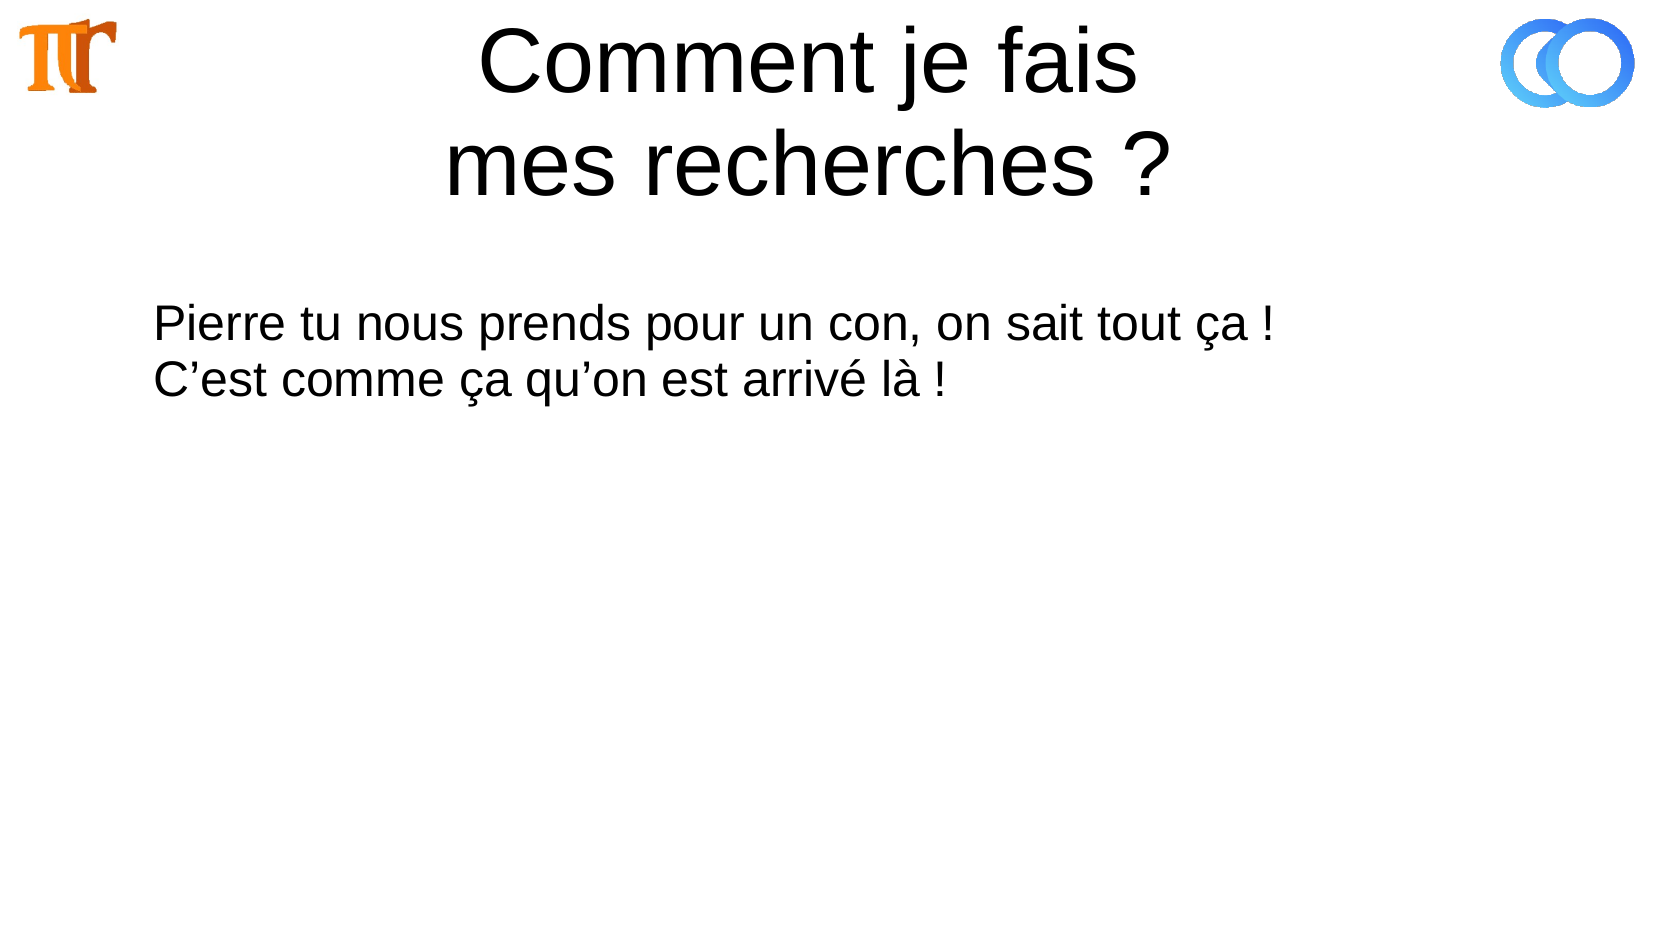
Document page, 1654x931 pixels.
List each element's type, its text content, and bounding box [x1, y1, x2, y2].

list Pierre tu nous prends pour un con, on sait tout ça ! C’est comme ça qu’on est arrivé là ! [82, 295, 1571, 835]
picture [1450, 0, 1654, 142]
title Comment je fais mes recherches ? [64, 9, 1554, 215]
picture [17, 5, 119, 107]
